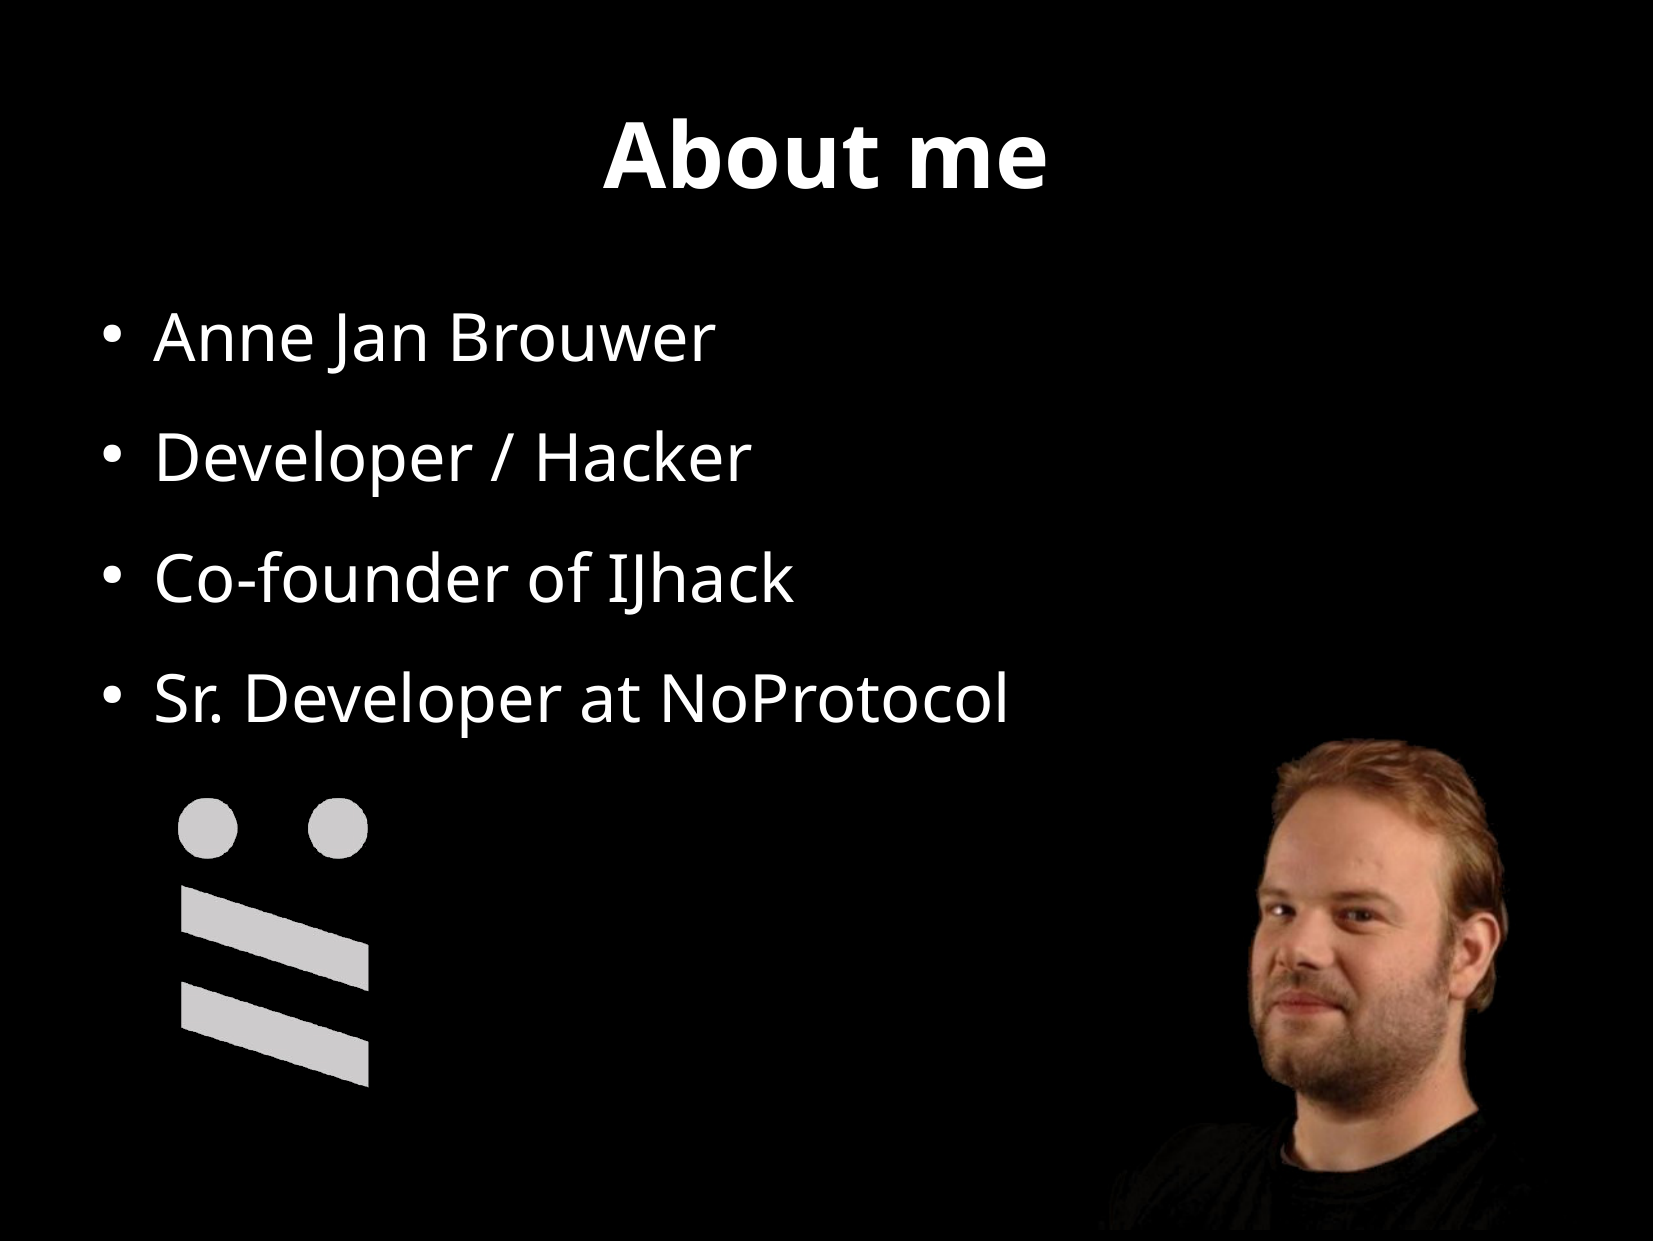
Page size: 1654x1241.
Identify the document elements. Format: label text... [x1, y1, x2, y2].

picture [1050, 638, 1642, 1231]
picture [60, 729, 486, 1156]
title About me [82, 49, 1571, 257]
list Anne Jan Brouwer Developer / Hacker Co-founder of IJhack Sr. Developer at NoProtocol [82, 290, 1571, 1010]
